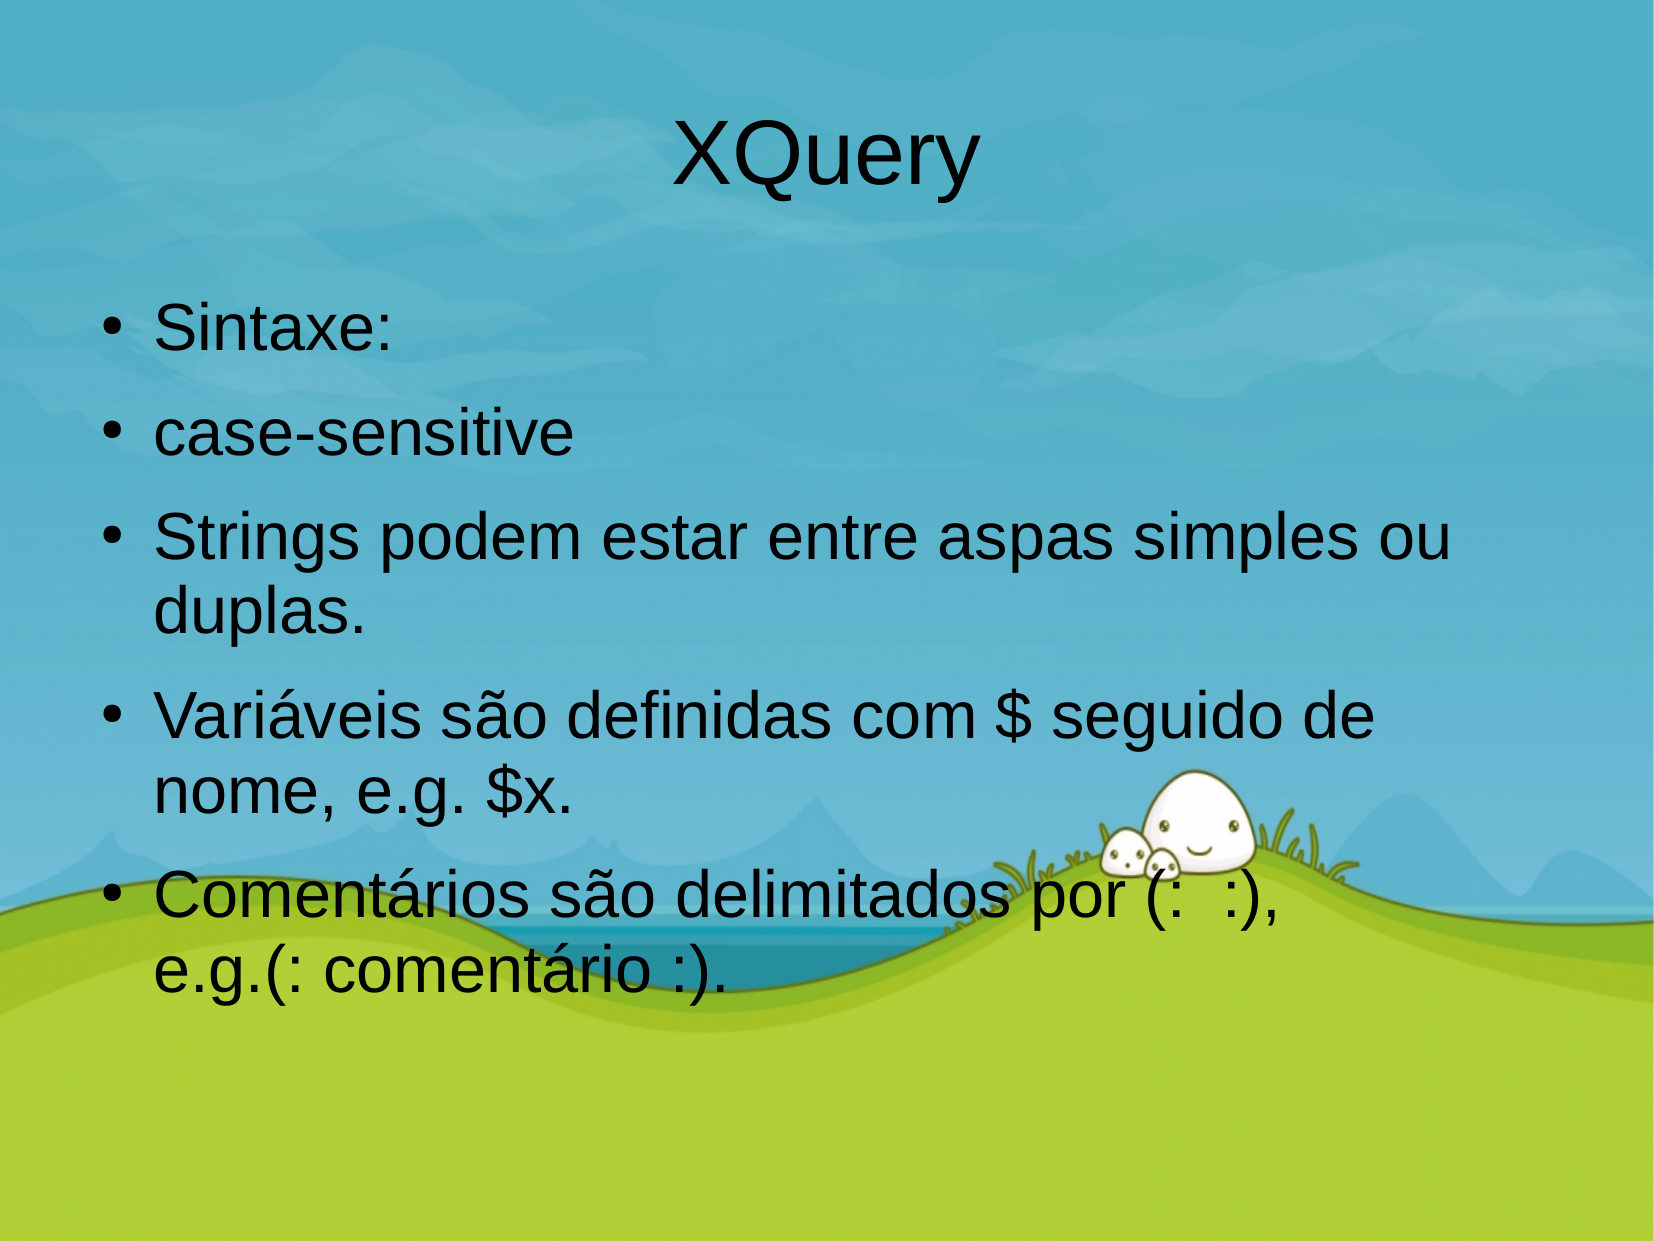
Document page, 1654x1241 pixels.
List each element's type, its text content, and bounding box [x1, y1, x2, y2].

list Sintaxe: case-sensitive Strings podem estar entre aspas simples ou duplas. Variáveis são definidas com $ seguido de nome, e.g. $x. Comentários são delimitados por (: :), e.g.(: comentário :). [82, 290, 1571, 1109]
title XQuery [82, 49, 1571, 257]
picture [0, 0, 1654, 1241]
